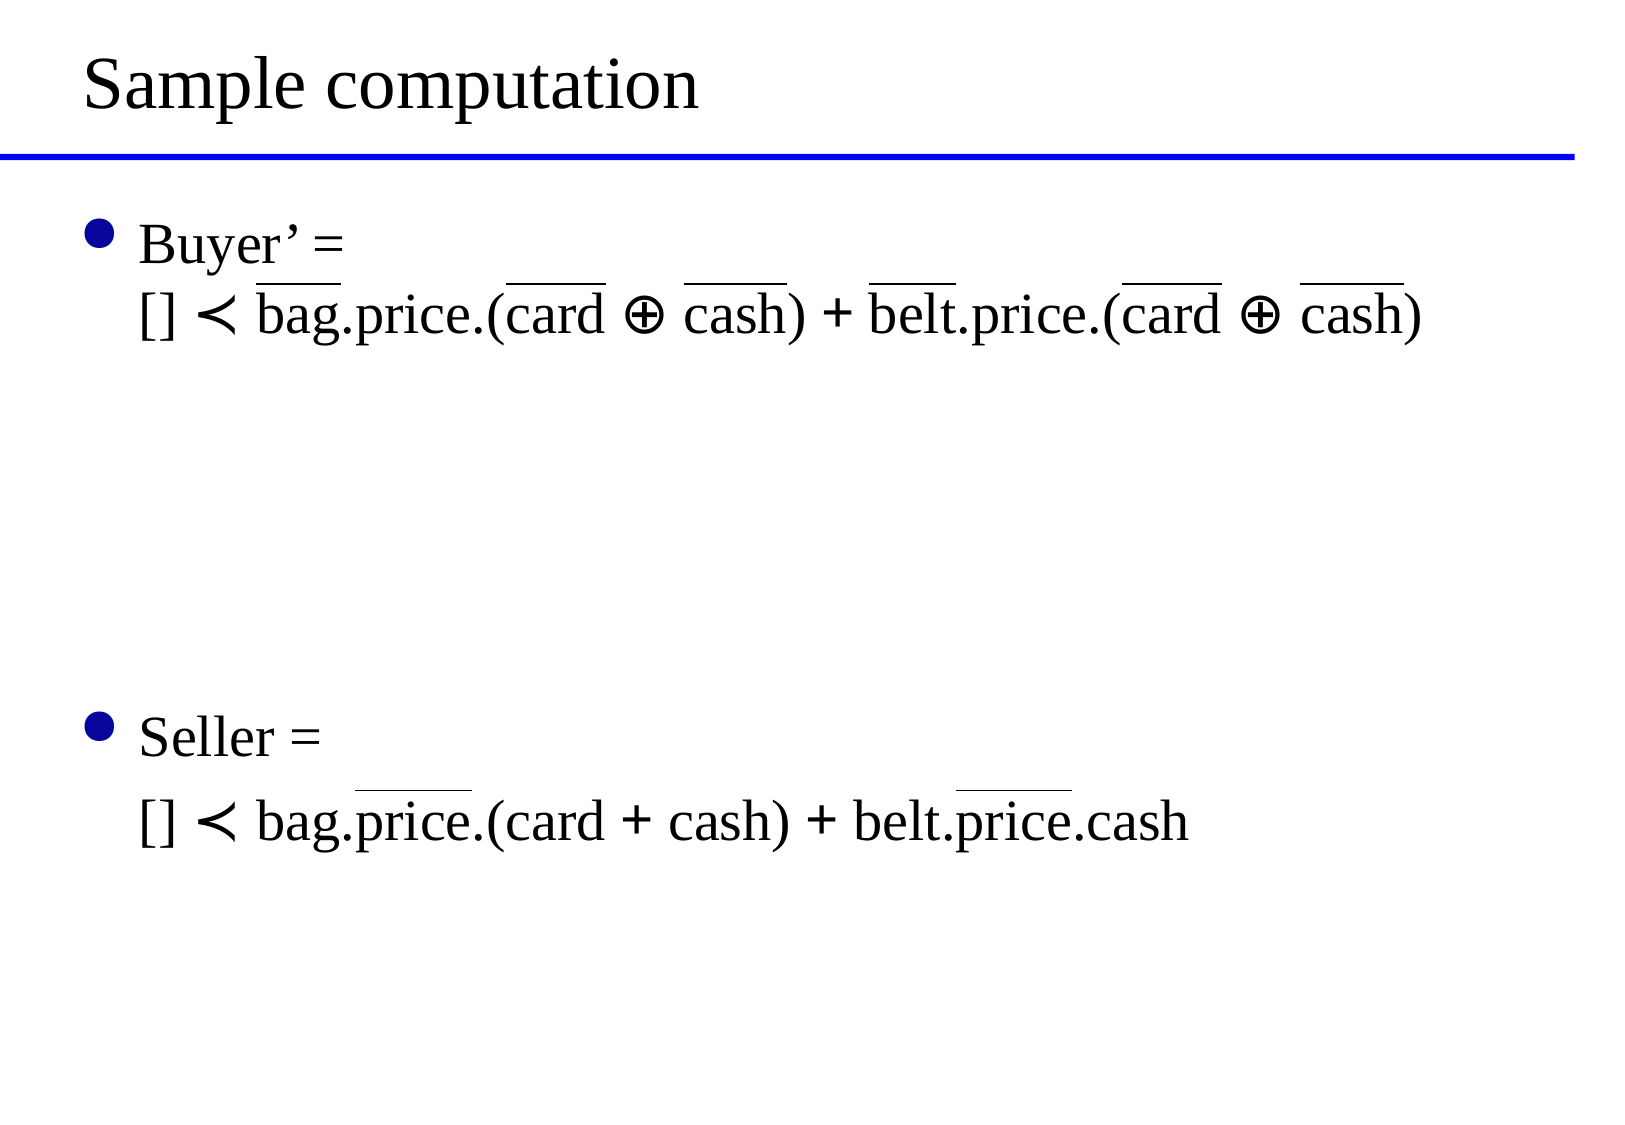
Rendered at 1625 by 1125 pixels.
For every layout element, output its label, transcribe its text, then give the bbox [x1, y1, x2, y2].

title Sample computation [67, 27, 1544, 131]
list Buyer’ = [] ≺ bag.price.(card ⊕ cash) + belt.price.(card ⊕ cash) Seller = [] ≺ bag.price.(card + cash) + belt.price.cash [67, 198, 1478, 1061]
